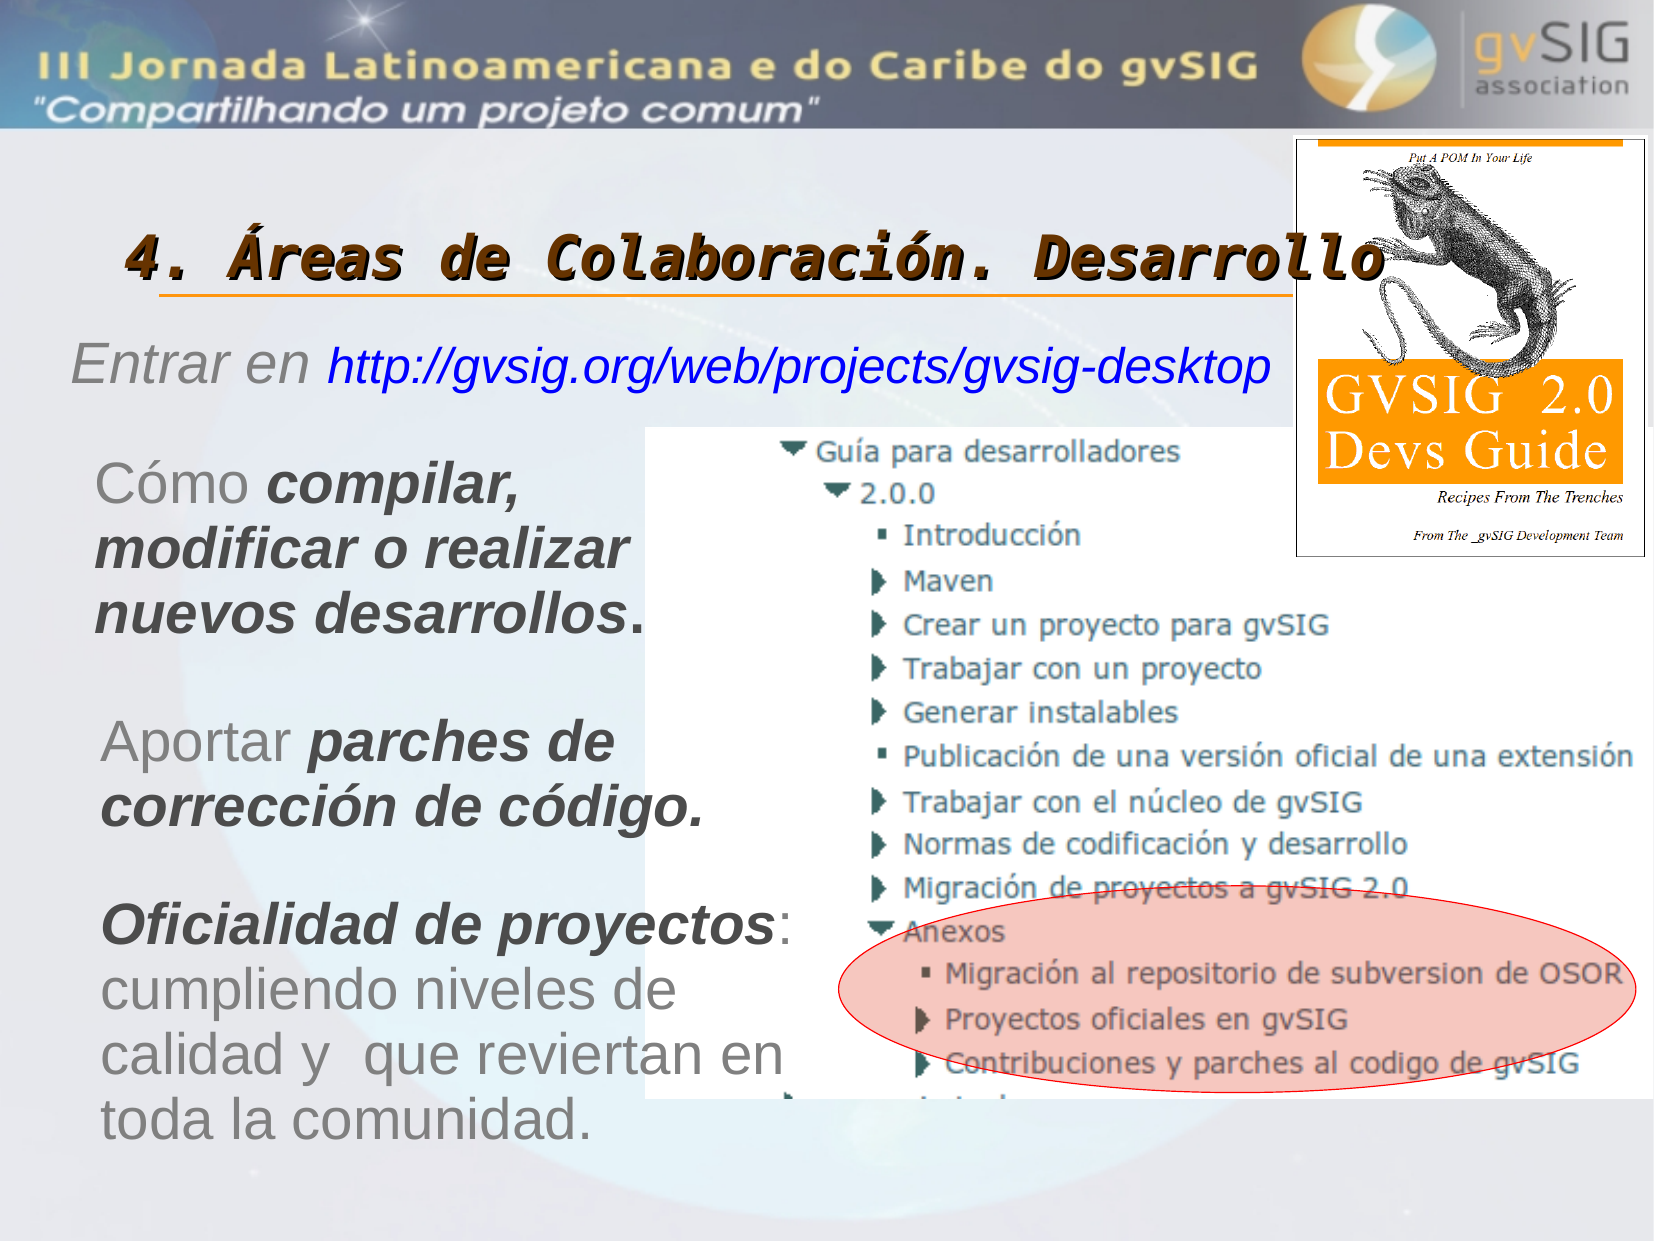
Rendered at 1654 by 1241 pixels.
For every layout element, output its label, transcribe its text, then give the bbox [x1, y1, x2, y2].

text_box [869, 885, 1636, 1093]
text_box 4. Áreas de Colaboración. Desarrollo [109, 182, 1447, 265]
picture [0, 0, 1654, 1241]
title Cómo compilar, modificar o realizar nuevos desarrollos. [94, 448, 774, 648]
title Oficialidad de proyectos: cumpliendo niveles de calidad y que reviertan en toda la comunidad. [100, 891, 869, 1152]
title Entrar en http://gvsig.org/web/projects/gvsig-desktop [70, 318, 1293, 408]
title Aportar parches de corrección de código. [100, 707, 869, 841]
